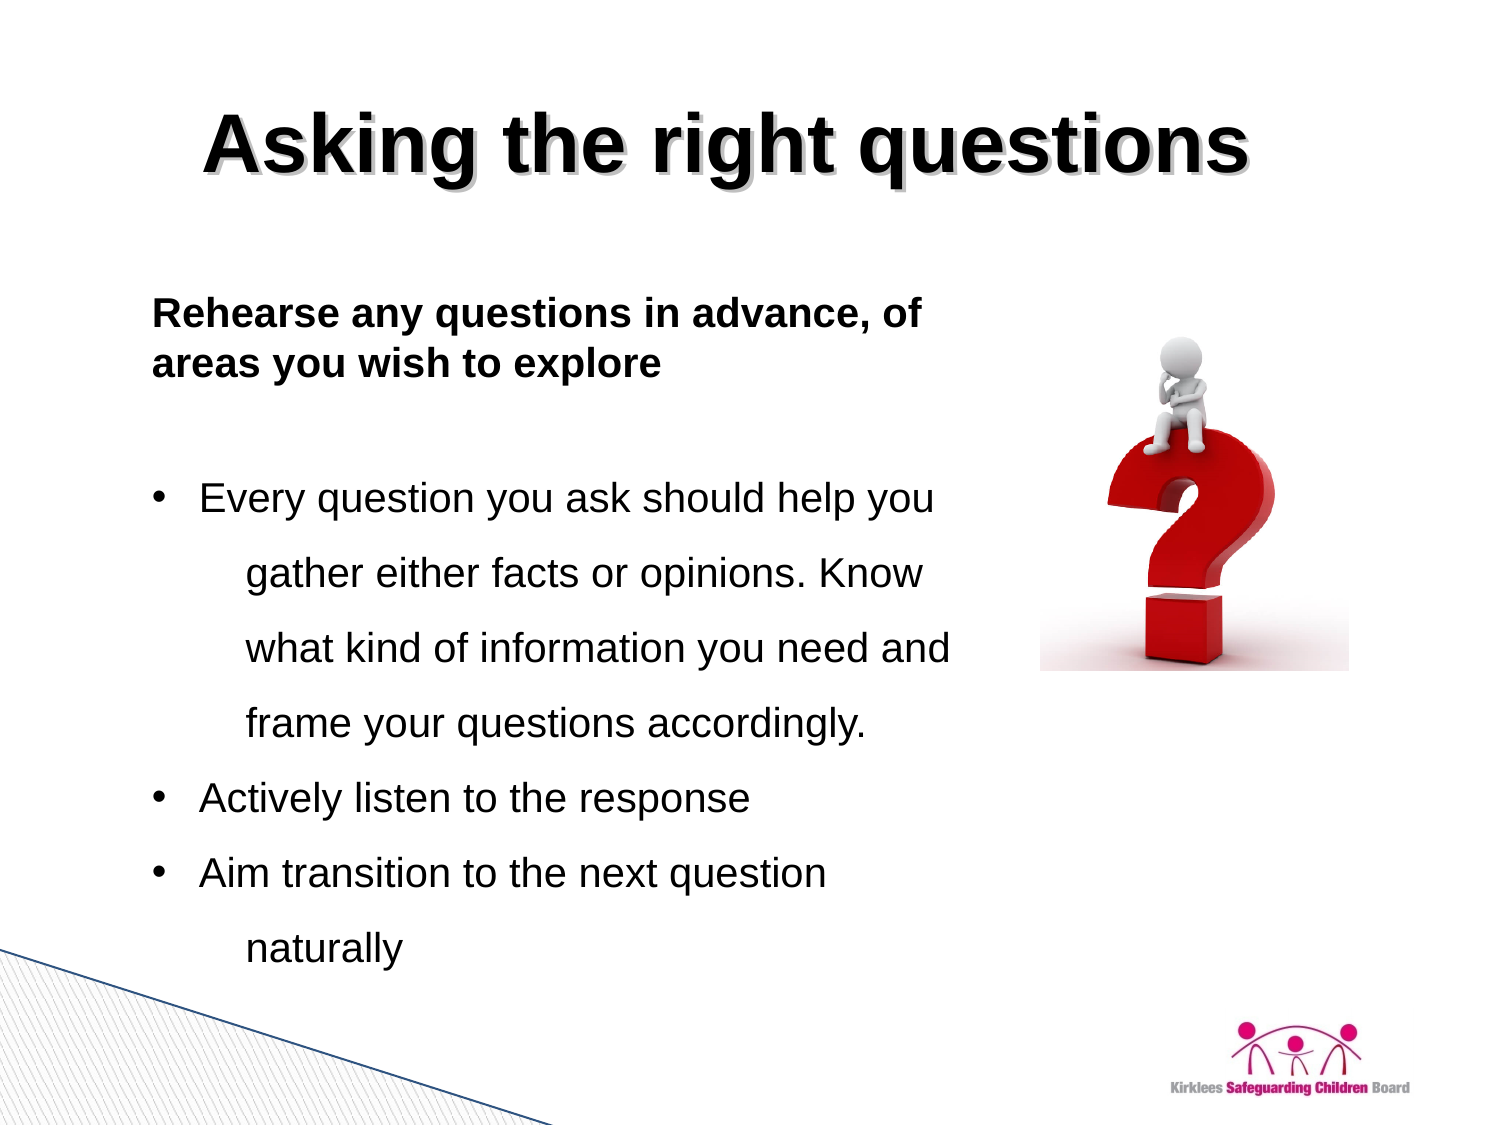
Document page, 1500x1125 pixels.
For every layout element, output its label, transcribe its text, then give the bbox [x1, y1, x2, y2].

picture [1040, 331, 1349, 671]
title Asking the right questions [75, 45, 1426, 233]
text_box Rehearse any questions in advance, of areas you wish to explore Every question you ask should help you gather either facts or opinions. Know what kind of information you need and frame your questions accordingly. Actively listen to the response Aim transition to the next question naturally [136, 278, 976, 1122]
